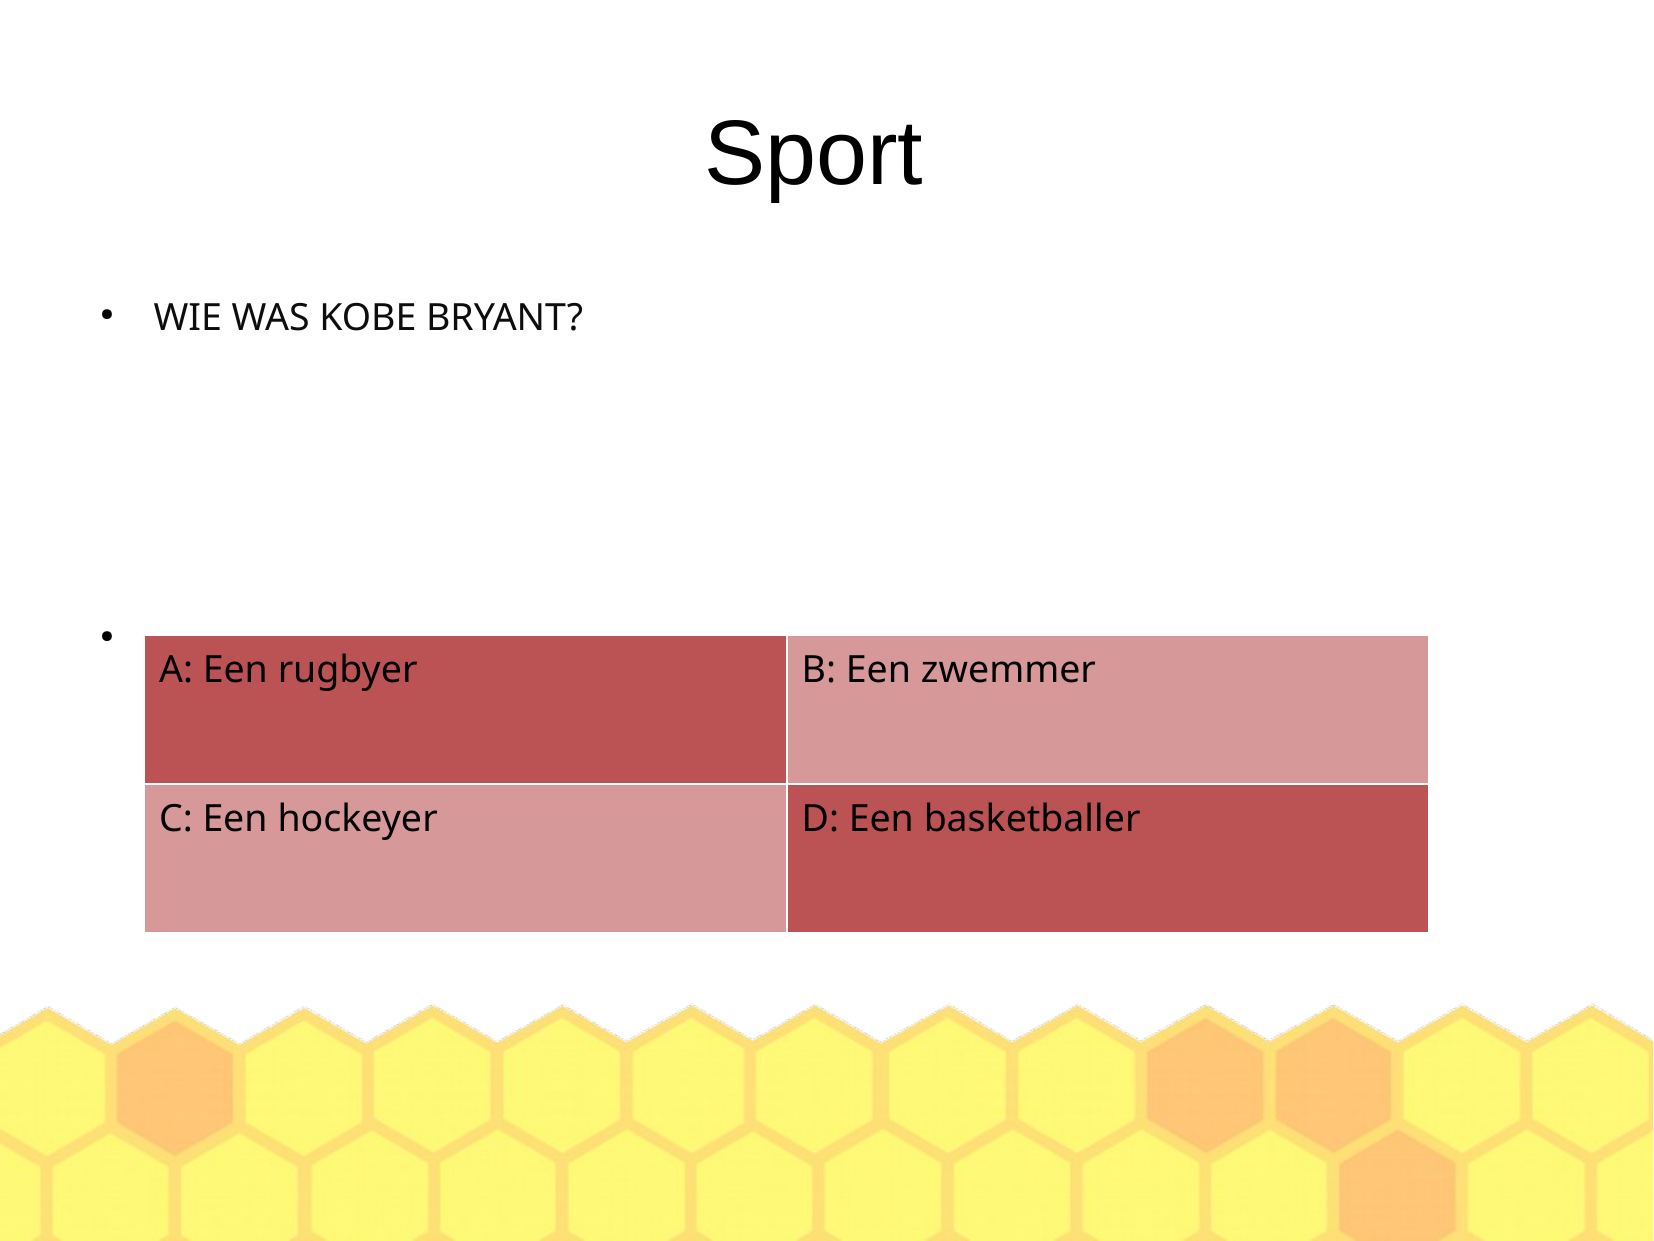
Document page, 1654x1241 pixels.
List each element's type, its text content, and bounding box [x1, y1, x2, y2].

title Sport [82, 49, 1571, 257]
picture [0, 1001, 1654, 1241]
table_cell D: Een basketballer [788, 785, 1428, 932]
table_cell C: Een hockeyer [145, 785, 786, 932]
table_header A: Een rugbyer [145, 636, 786, 783]
table_header B: Een zwemmer [788, 636, 1428, 783]
list Wie was Kobe Bryant? [82, 290, 1571, 1010]
